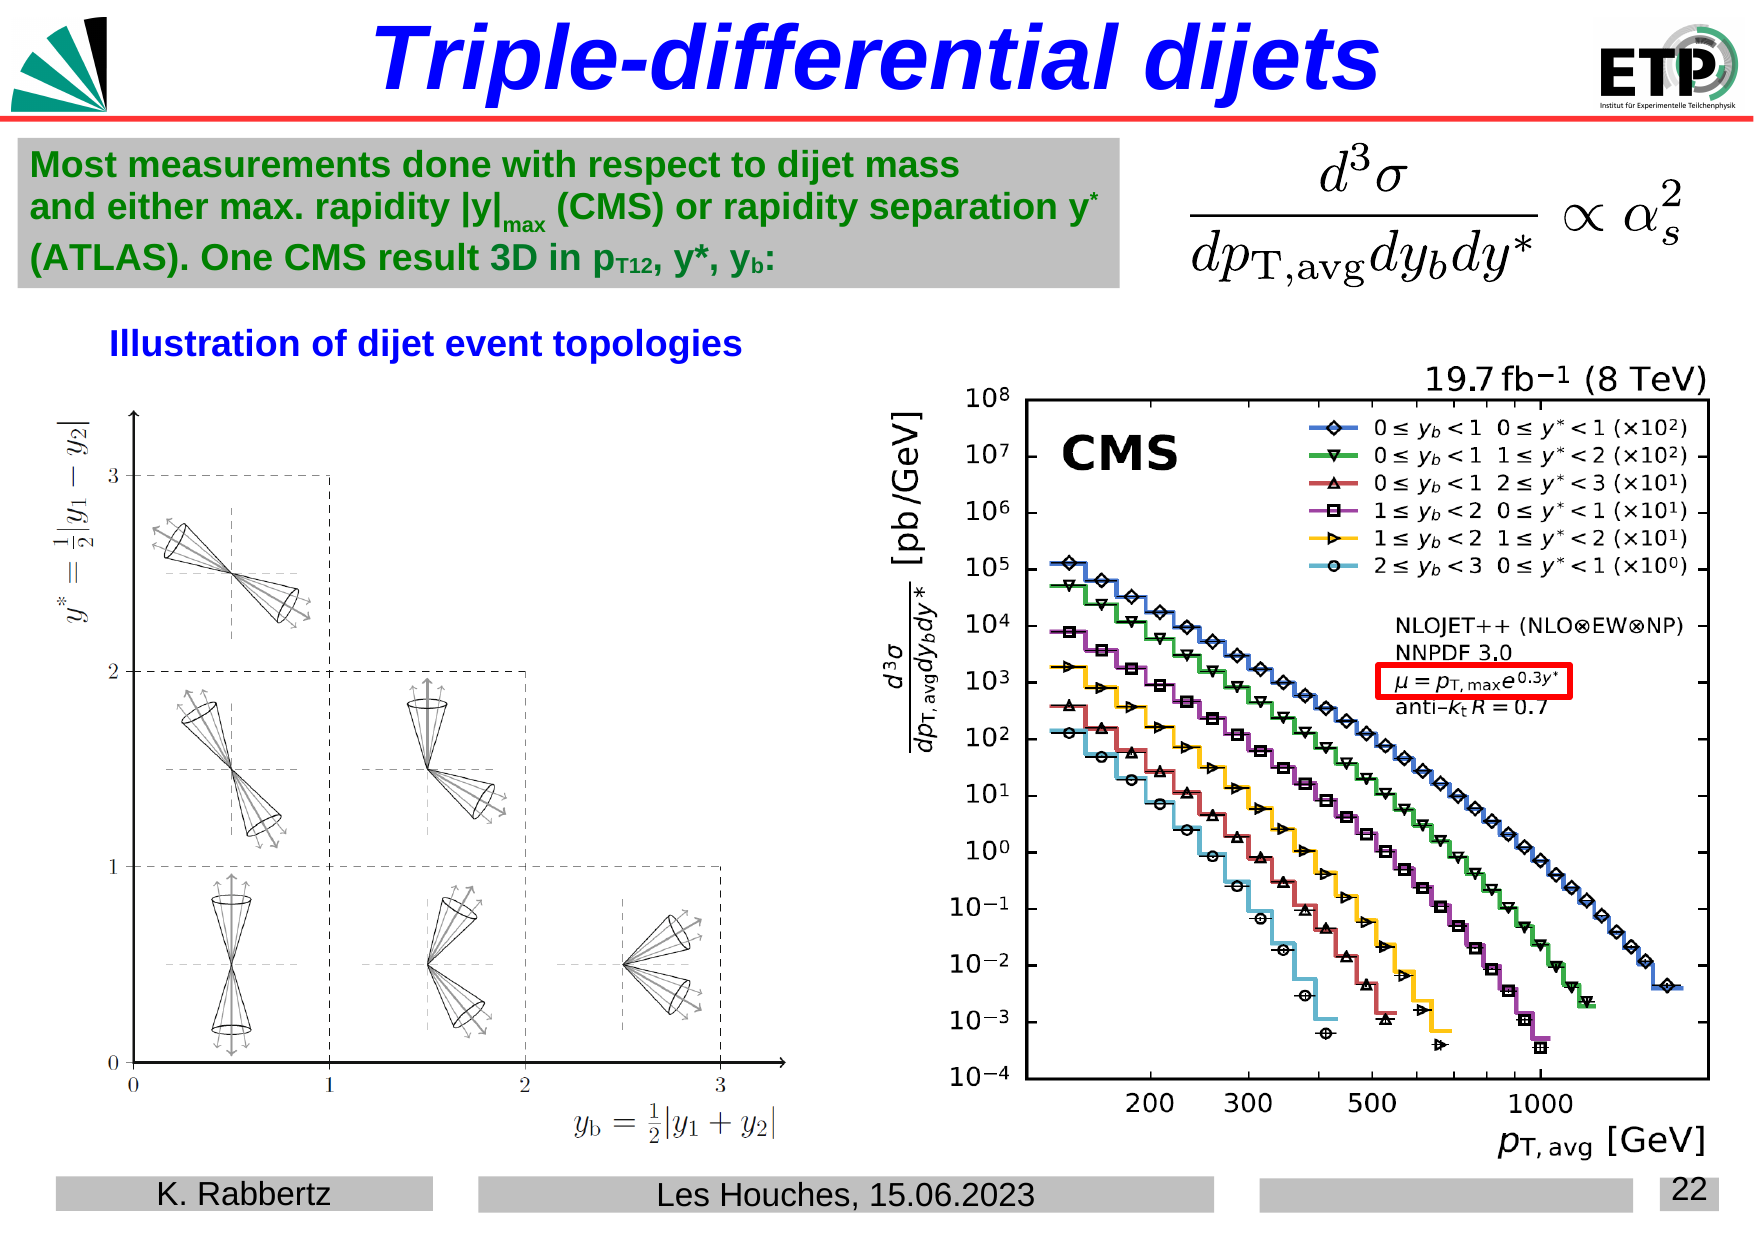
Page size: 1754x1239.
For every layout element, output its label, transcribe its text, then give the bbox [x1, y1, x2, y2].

picture [882, 359, 1718, 1162]
picture [11, 17, 107, 113]
title Triple-differential dijets [124, 0, 1630, 116]
picture [1630, 17, 1745, 112]
text_box Most measurements done with respect to dijet mass and either max. rapidity |y|max (CMS) or rapidity separation y* (ATLAS). One CMS result 3D in pT12, y*, yb: [17, 137, 1120, 289]
text_box Illustration of dijet event topologies [97, 316, 782, 376]
text_box [1190, 142, 1683, 288]
picture [52, 404, 791, 1150]
